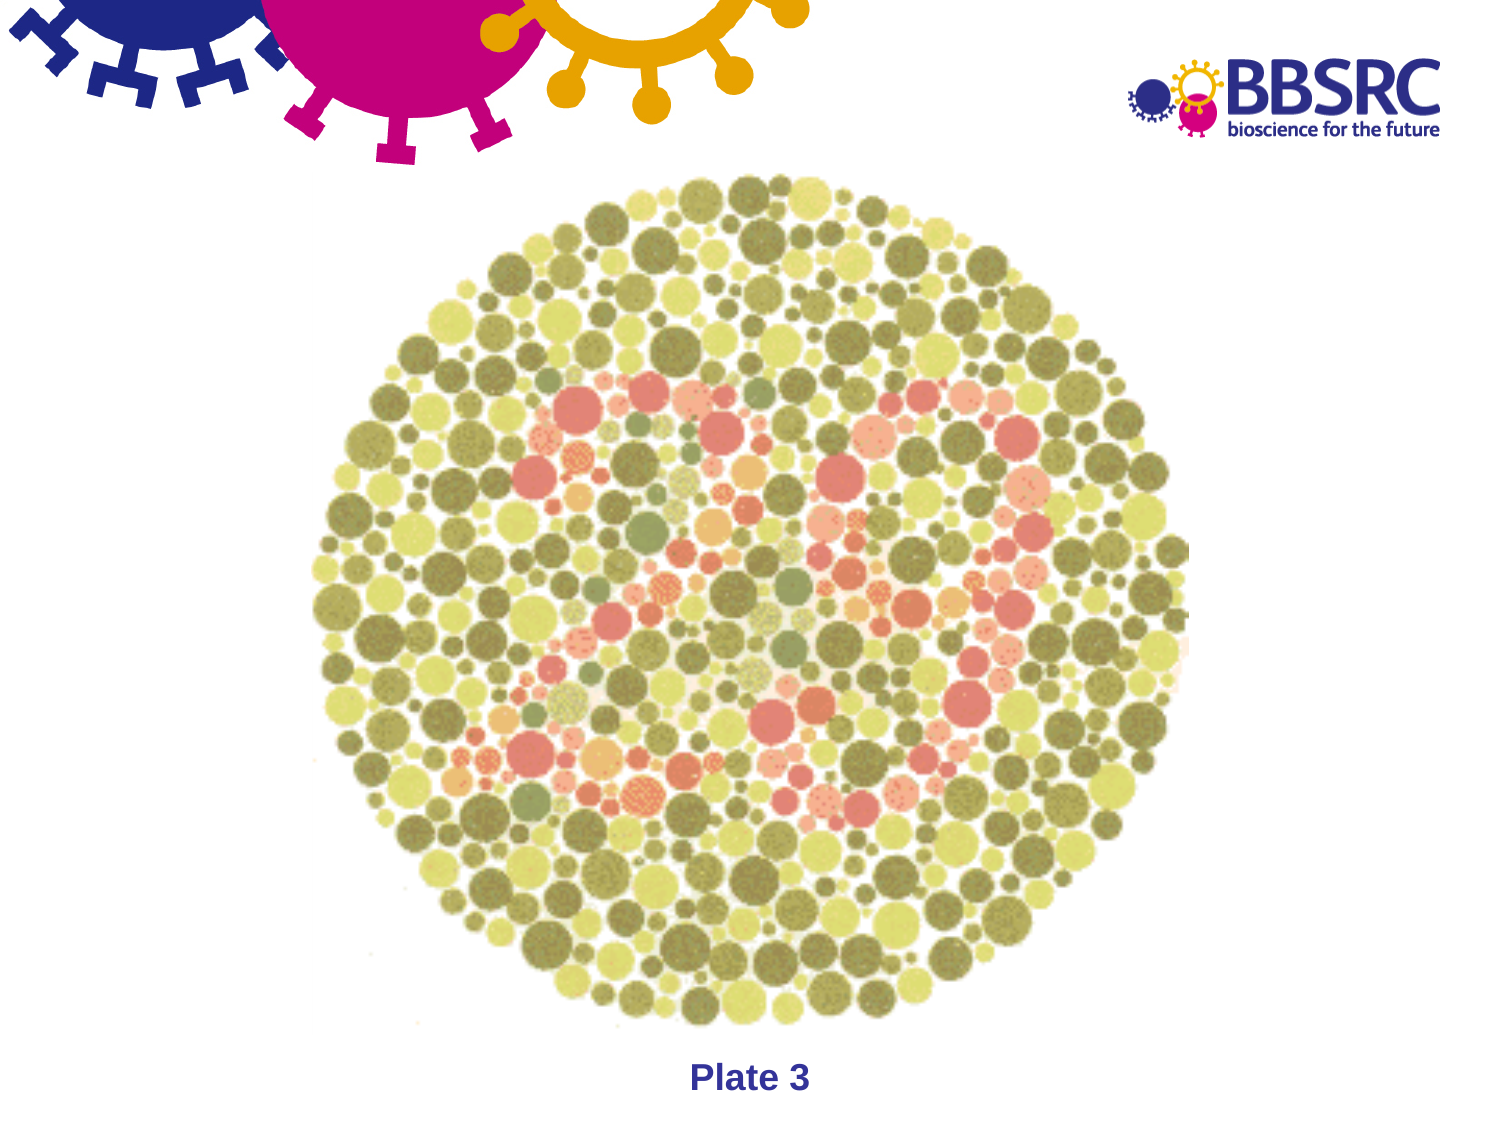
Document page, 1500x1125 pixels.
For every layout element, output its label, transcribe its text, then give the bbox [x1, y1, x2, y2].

picture [311, 172, 1189, 1036]
text_box Plate 3 [431, 1045, 1069, 1106]
